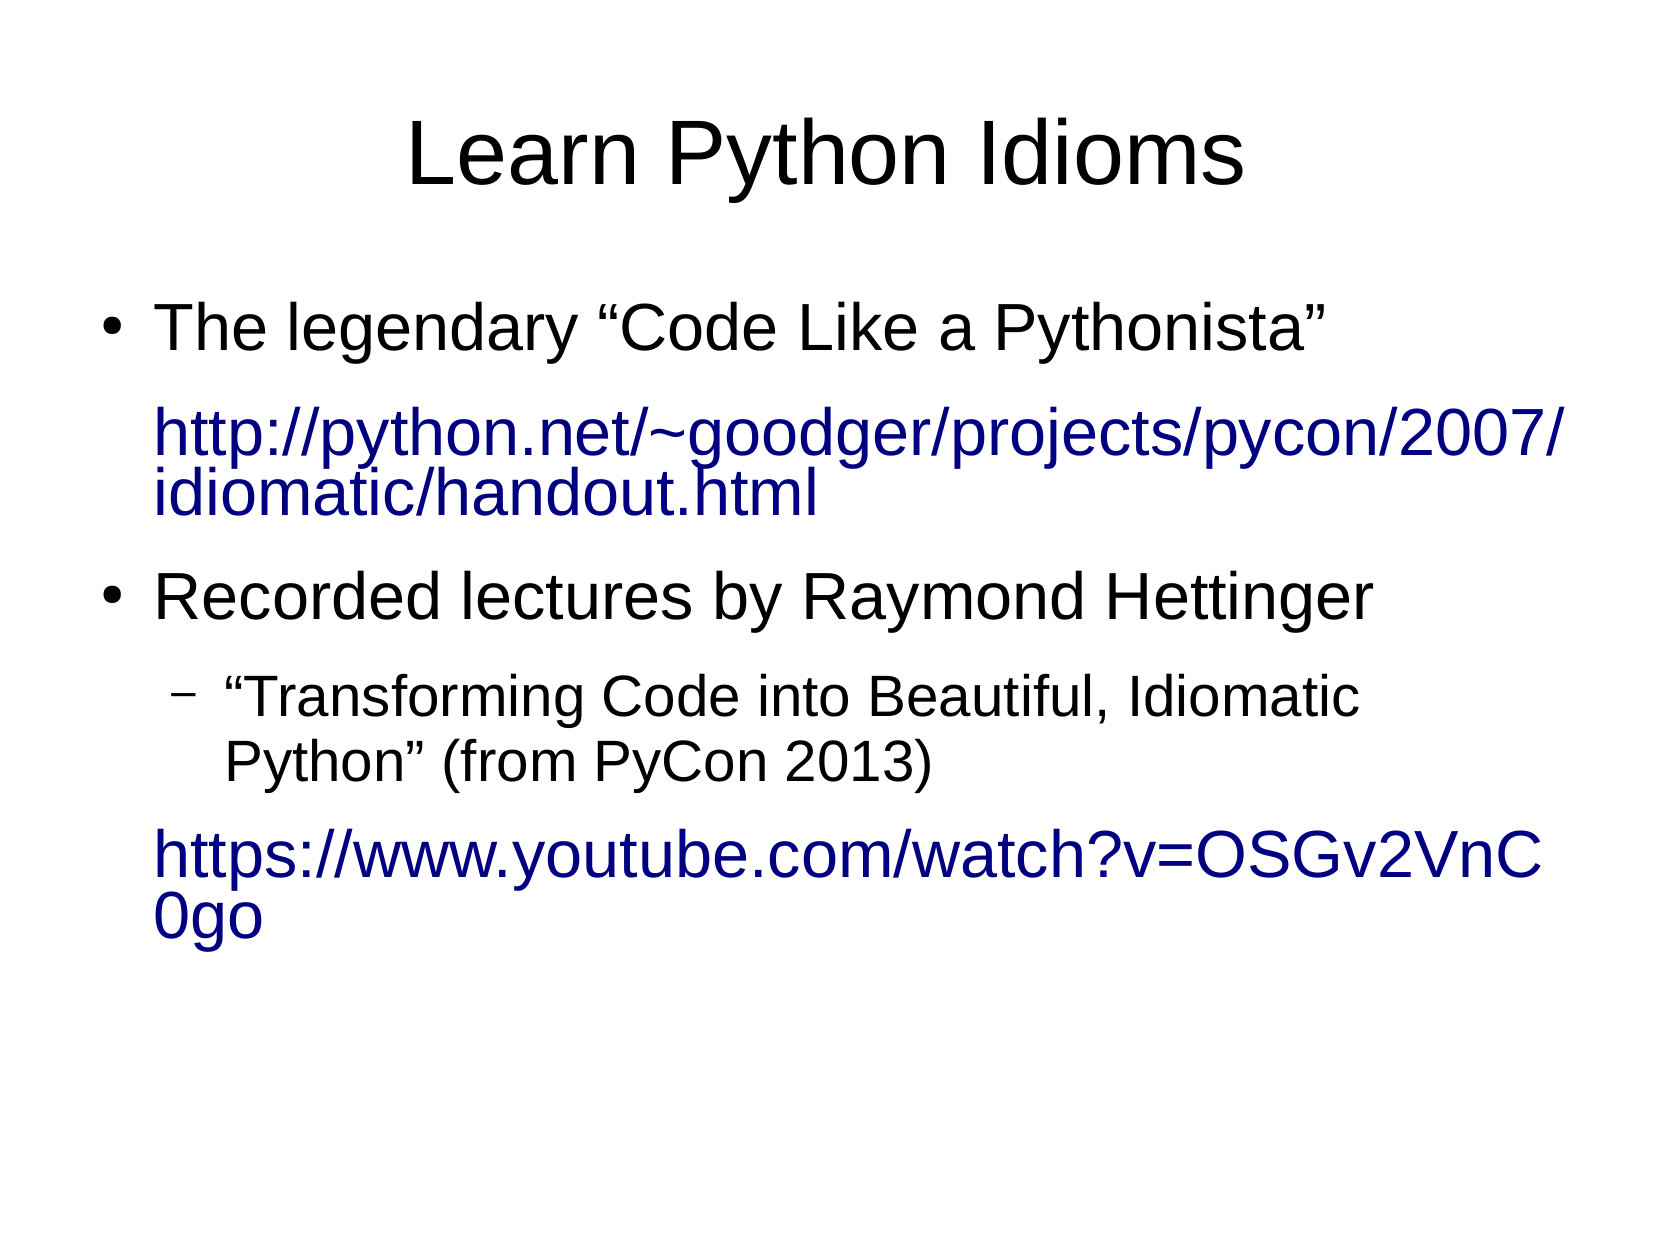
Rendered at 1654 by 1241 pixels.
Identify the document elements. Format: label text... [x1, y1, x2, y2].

title Learn Python Idioms [82, 49, 1571, 257]
list The legendary “Code Like a Pythonista” http://python.net/~goodger/projects/pycon/2007/idiomatic/handout.html Recorded lectures by Raymond Hettinger “Transforming Code into Beautiful, Idiomatic Python” (from PyCon 2013) https://www.youtube.com/watch?v=OSGv2VnC0go [82, 290, 1571, 1010]
